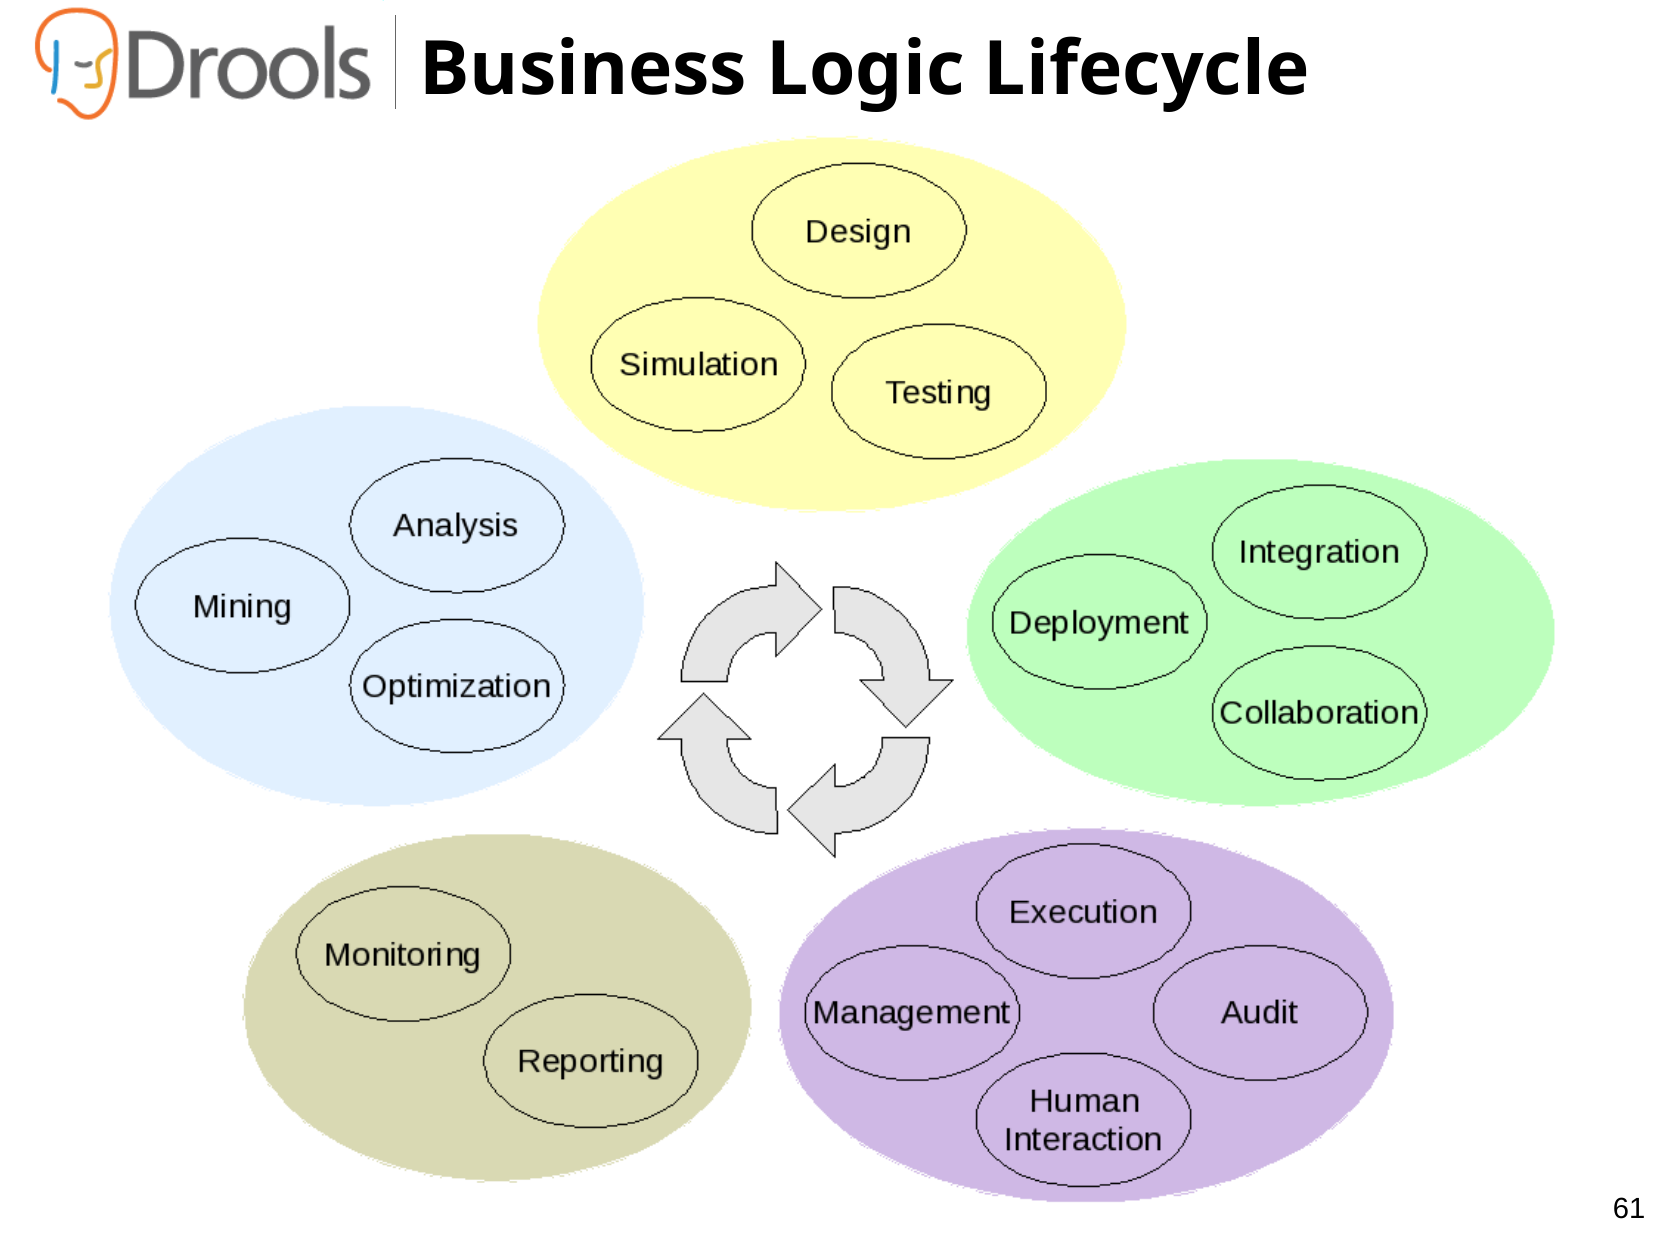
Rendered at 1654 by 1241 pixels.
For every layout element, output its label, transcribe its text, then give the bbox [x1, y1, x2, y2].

picture [29, 0, 1565, 1211]
title Business Logic Lifecycle [419, 12, 1630, 118]
